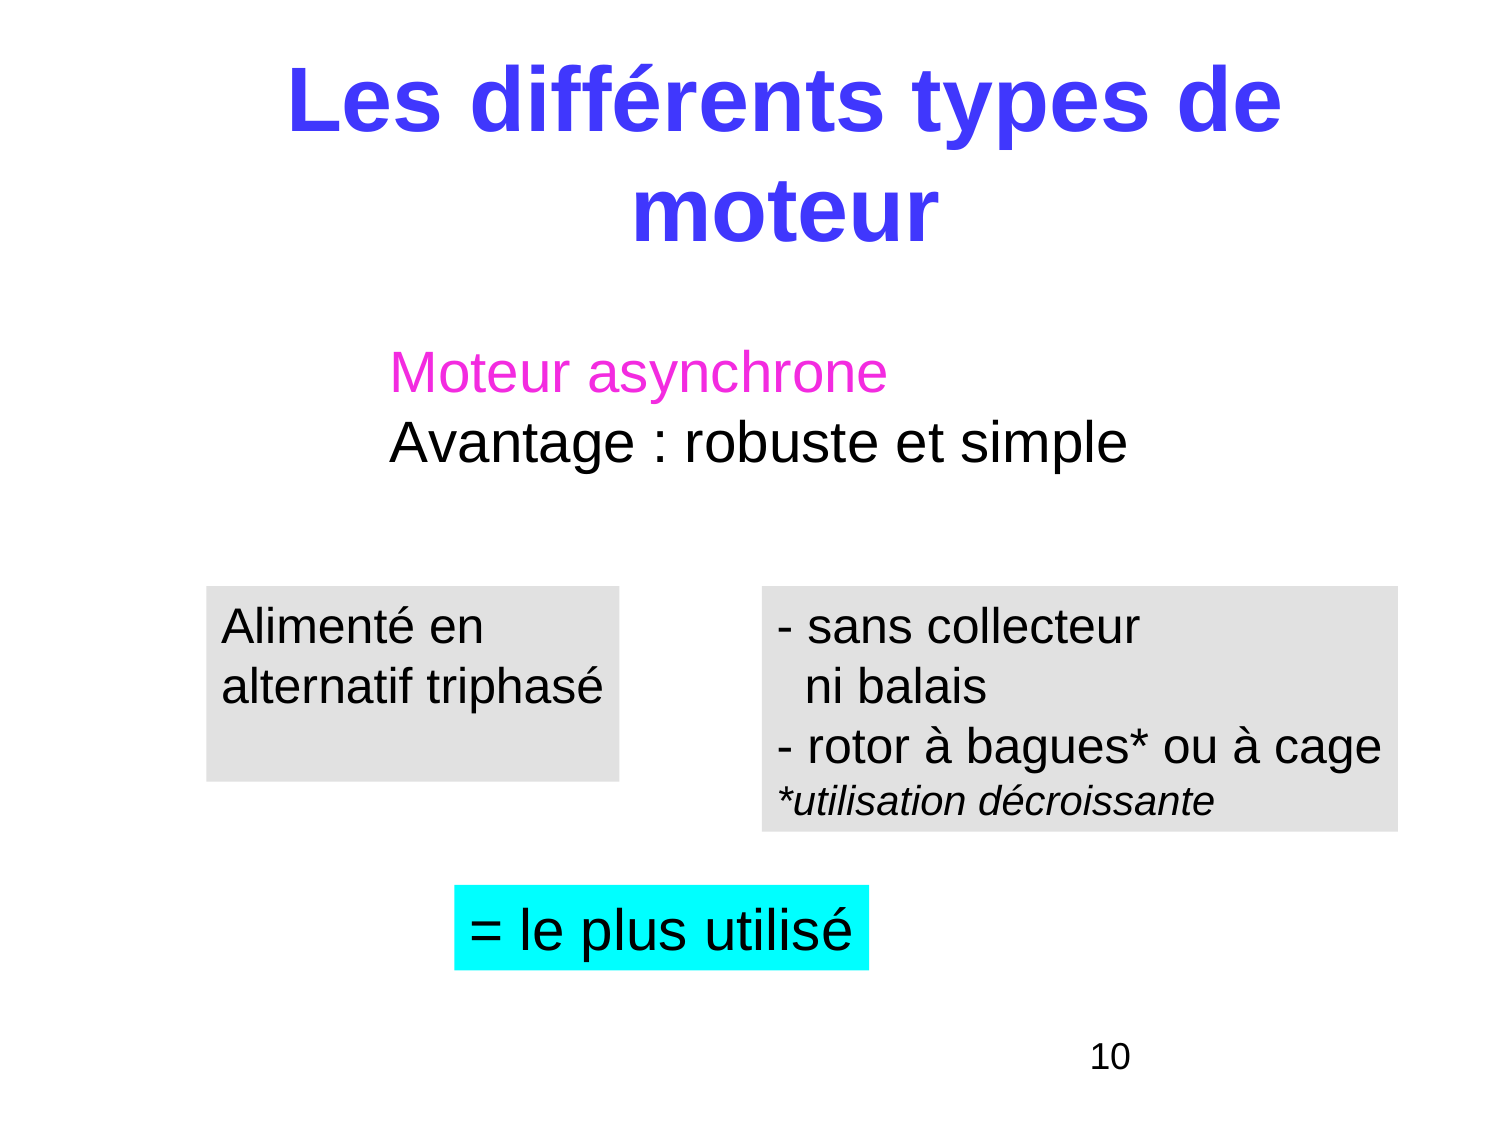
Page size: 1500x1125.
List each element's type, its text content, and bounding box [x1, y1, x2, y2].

text_box Alimenté en alternatif triphasé [206, 586, 620, 782]
text_box Moteur asynchrone Avantage : robuste et simple [374, 326, 1223, 622]
text_box = le plus utilisé [454, 884, 870, 971]
text_box Les différents types de moteur [110, 55, 1461, 244]
text_box - sans collecteur ni balais - rotor à bagues* ou à cage *utilisation décroissante [761, 586, 1398, 832]
